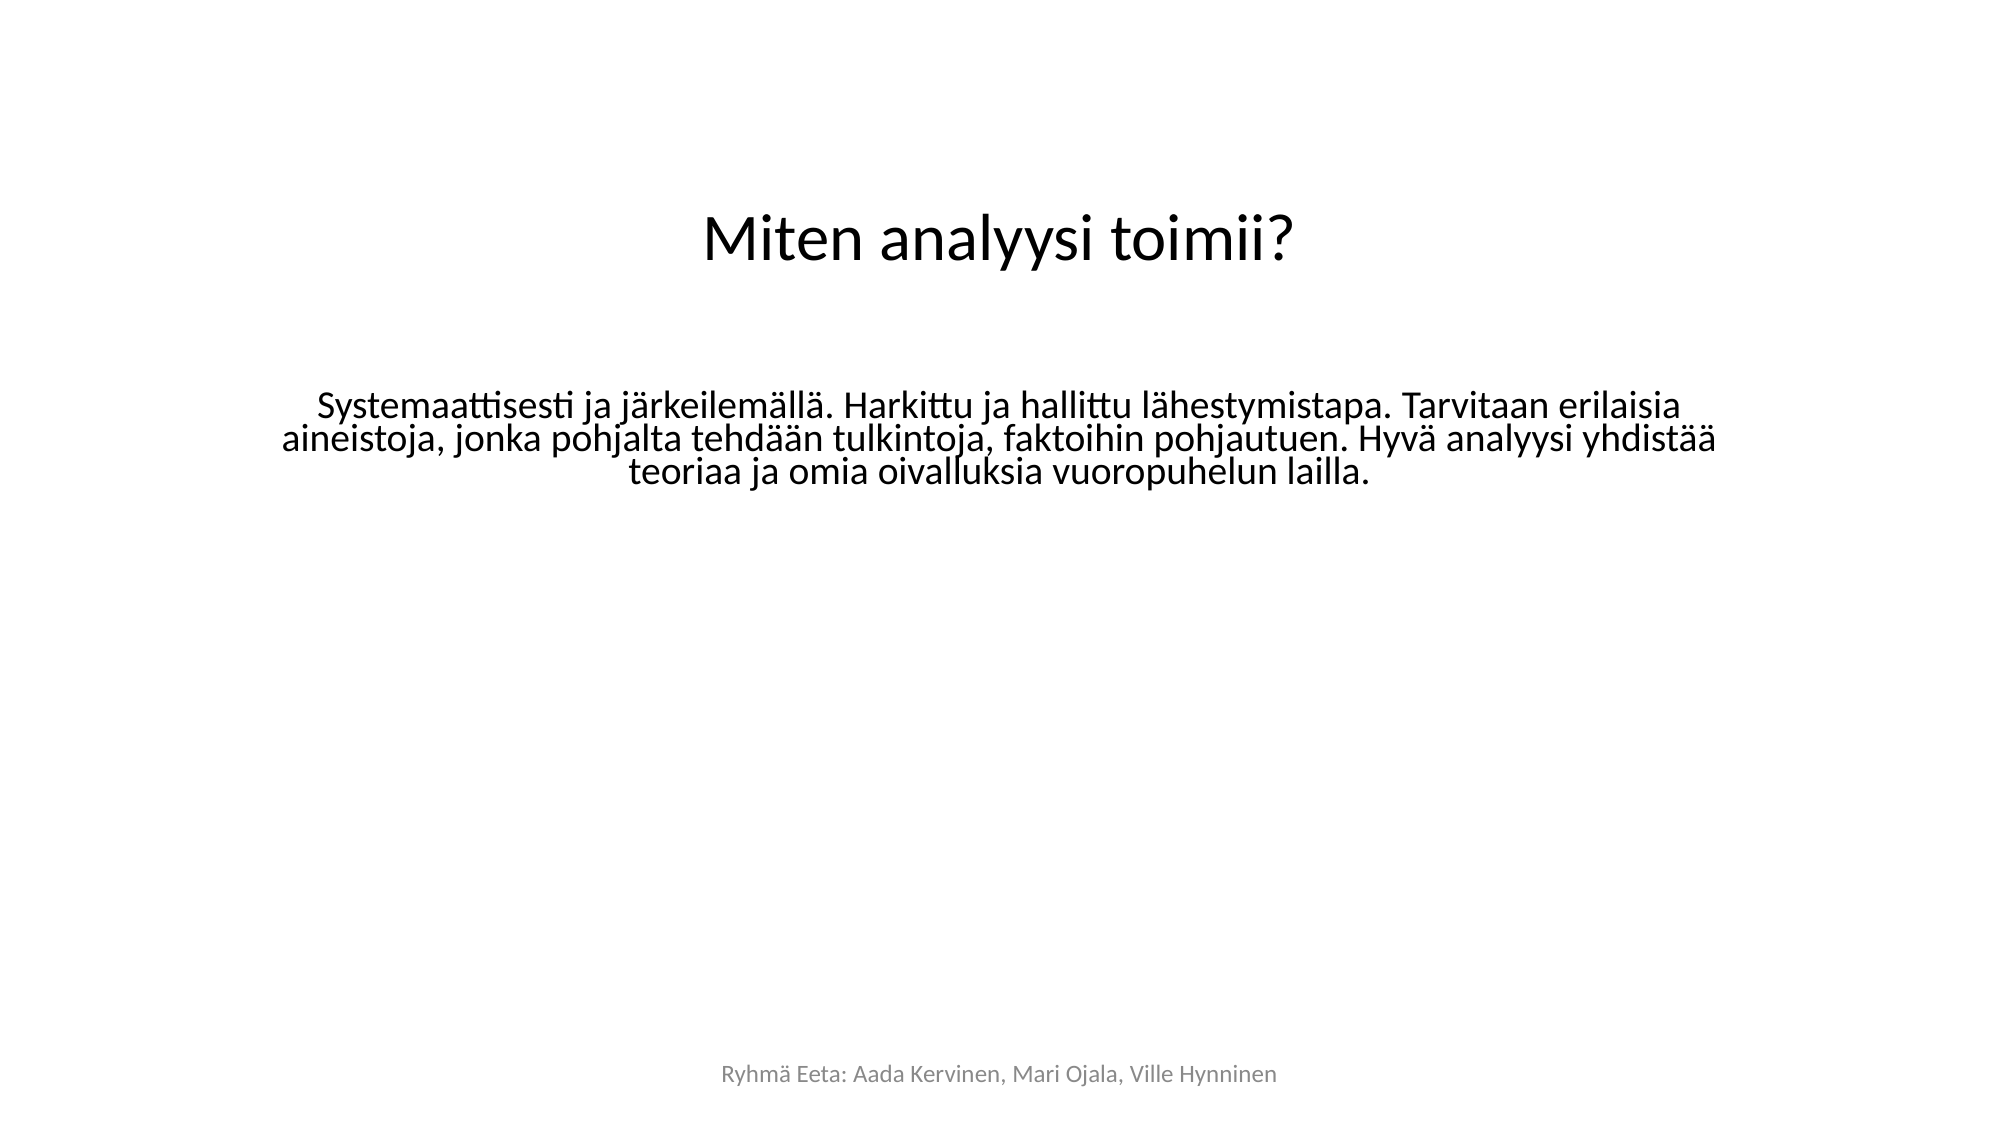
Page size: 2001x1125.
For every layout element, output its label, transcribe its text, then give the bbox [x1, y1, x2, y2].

title Miten analyysi toimii? [249, 115, 1750, 283]
text_box Ryhmä Eeta: Aada Kervinen, Mari Ojala, Ville Hynninen [662, 1042, 1338, 1103]
subtitle Systemaattisesti ja järkeilemällä. Harkittu ja hallittu lähestymistapa. Tarvitaan erilaisia aineistoja, jonka pohjalta tehdään tulkintoja, faktoihin pohjautuen. Hyvä analyysi yhdistää teoriaa ja omia oivalluksia vuoropuhelun lailla. [249, 384, 1750, 657]
